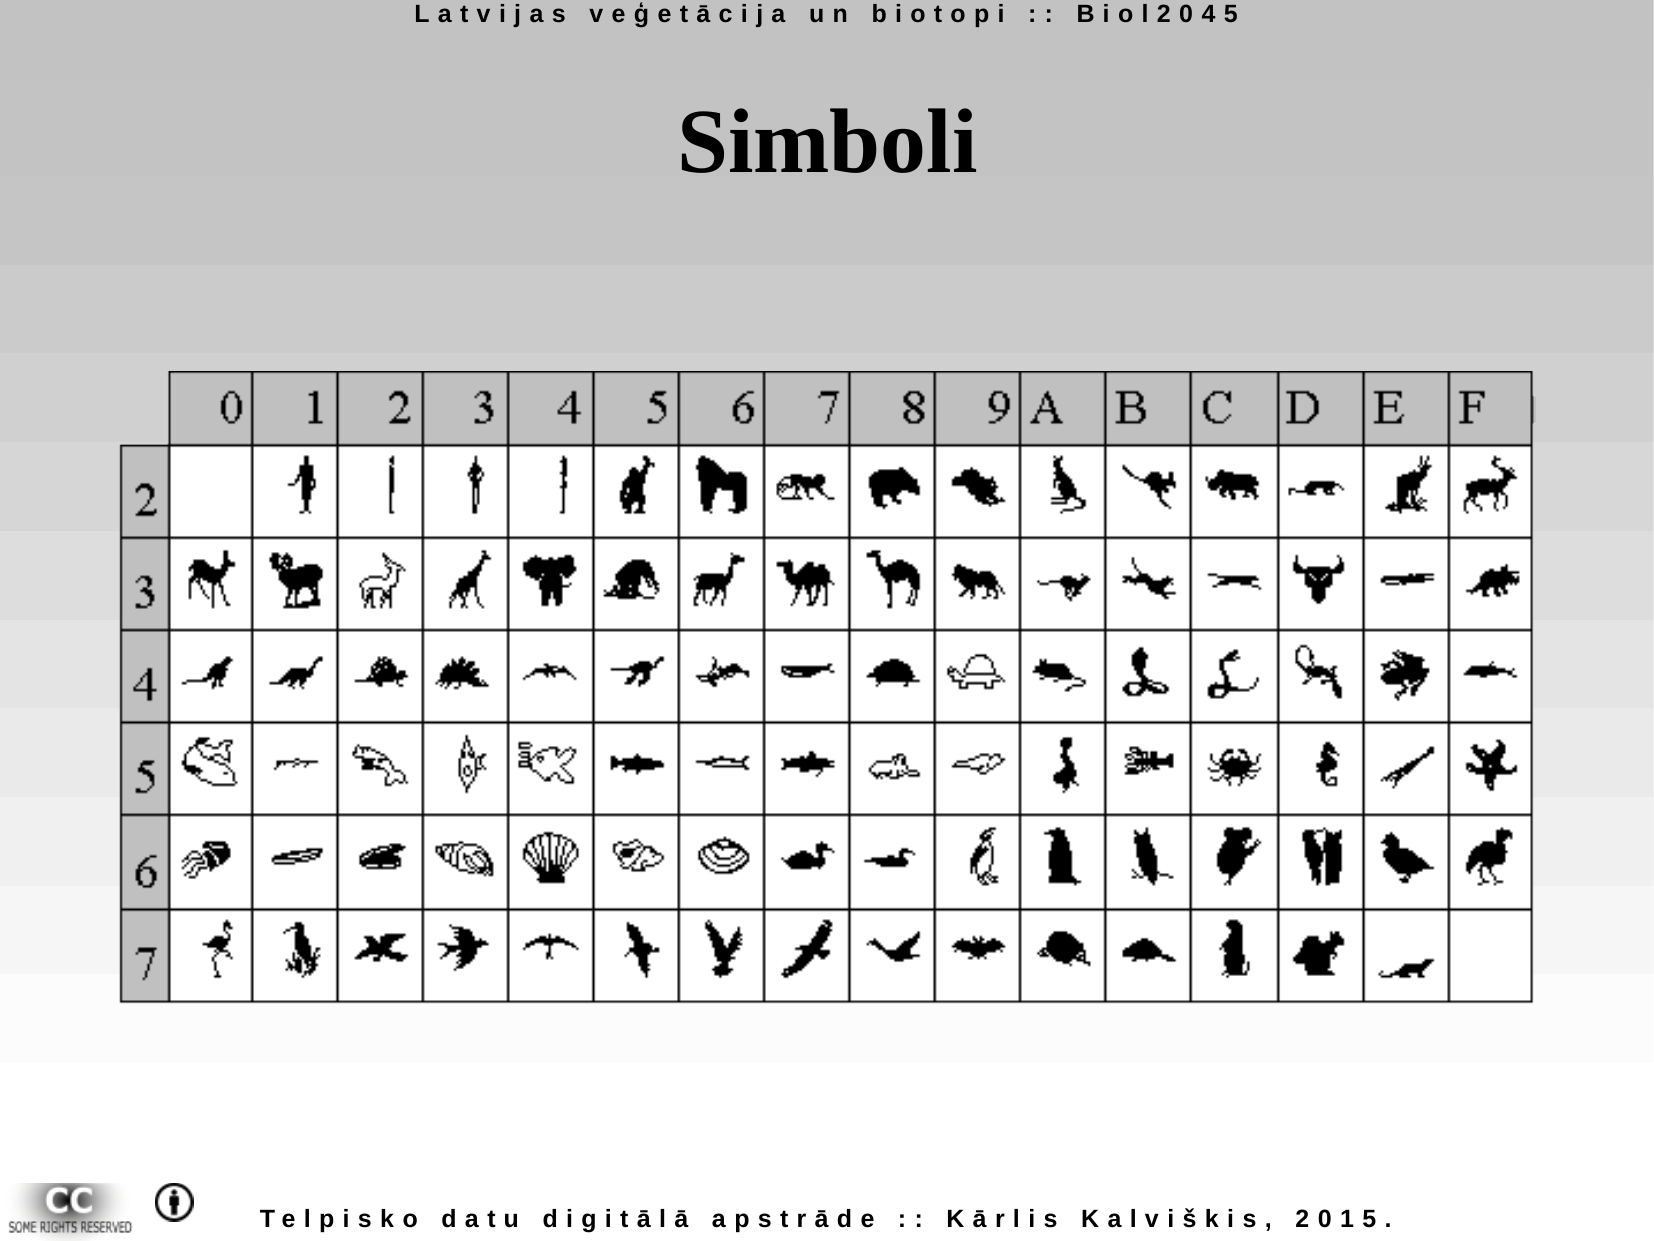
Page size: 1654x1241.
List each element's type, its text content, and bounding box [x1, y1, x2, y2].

title Simboli [59, 37, 1596, 246]
picture [0, 0, 1654, 1241]
